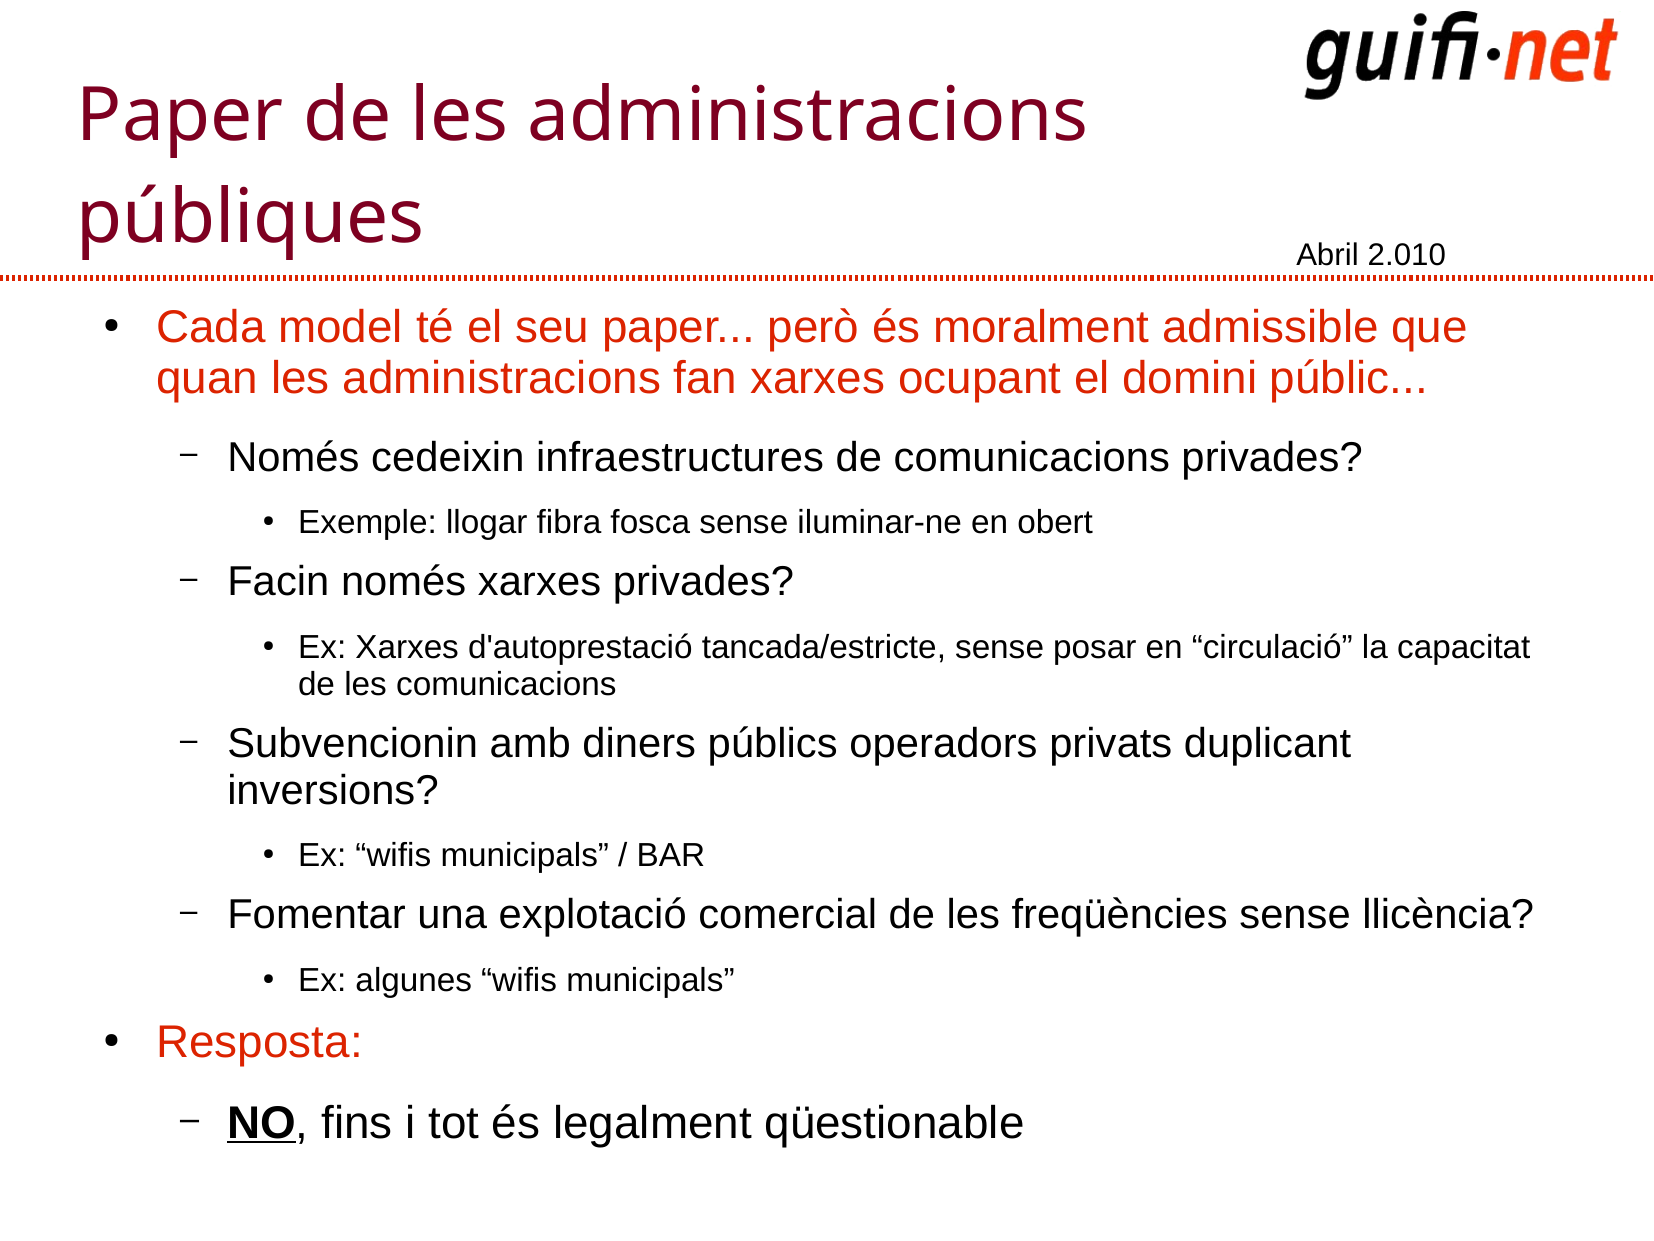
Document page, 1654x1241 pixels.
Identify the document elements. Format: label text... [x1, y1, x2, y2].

list Cada model té el seu paper... però és moralment admissible que quan les administracions fan xarxes ocupant el domini públic... Només cedeixin infraestructures de comunicacions privades? Exemple: llogar fibra fosca sense iluminar-ne en obert Facin només xarxes privades? Ex: Xarxes d'autoprestació tancada/estricte, sense posar en “circulació” la capacitat de les comunicacions Subvencionin amb diners públics operadors privats duplicant inversions? Ex: “wifis municipals” / BAR Fomentar una explotació comercial de les freqüències sense llicència? Ex: algunes “wifis municipals” Resposta: NO, fins i tot és legalment qüestionable [82, 301, 1571, 1149]
picture [1299, 11, 1625, 101]
title Paper de les administracions públiques [76, 66, 1093, 259]
